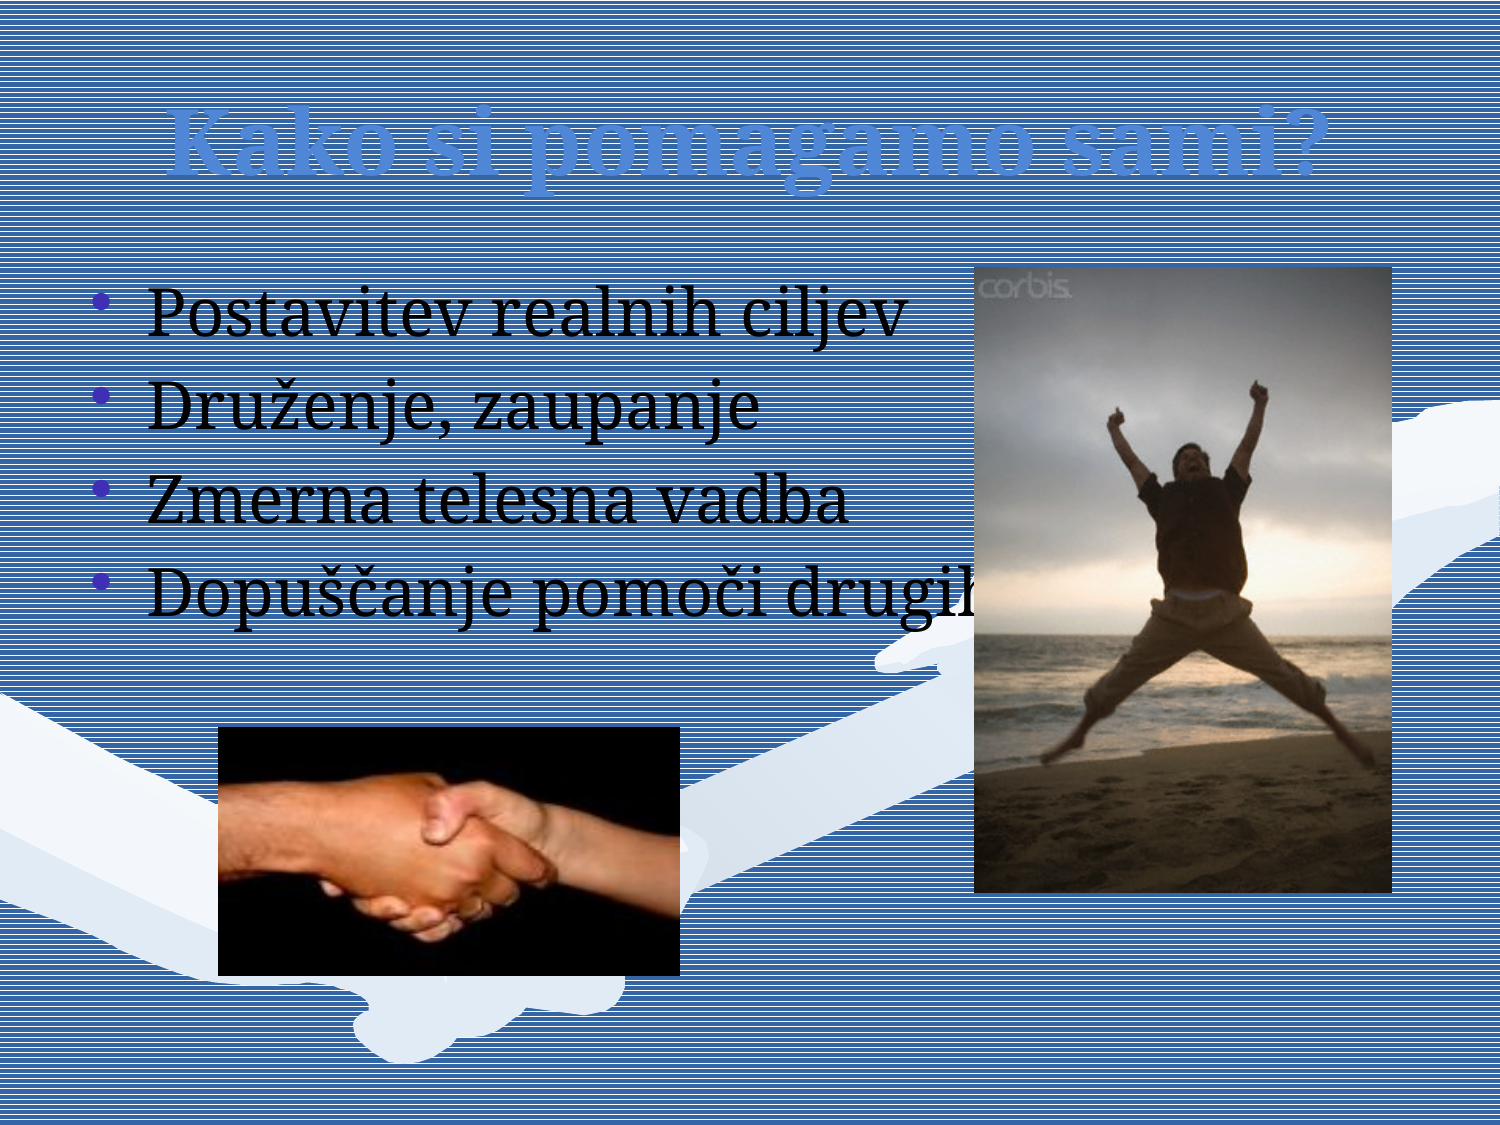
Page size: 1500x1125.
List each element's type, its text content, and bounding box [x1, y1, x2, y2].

picture [974, 267, 1392, 893]
title Kako si pomagamo sami? [75, 45, 1425, 233]
list Postavitev realnih ciljev Druženje, zaupanje Zmerna telesna vadba Dopuščanje pomoči drugih [75, 262, 1425, 1000]
picture [218, 727, 680, 976]
